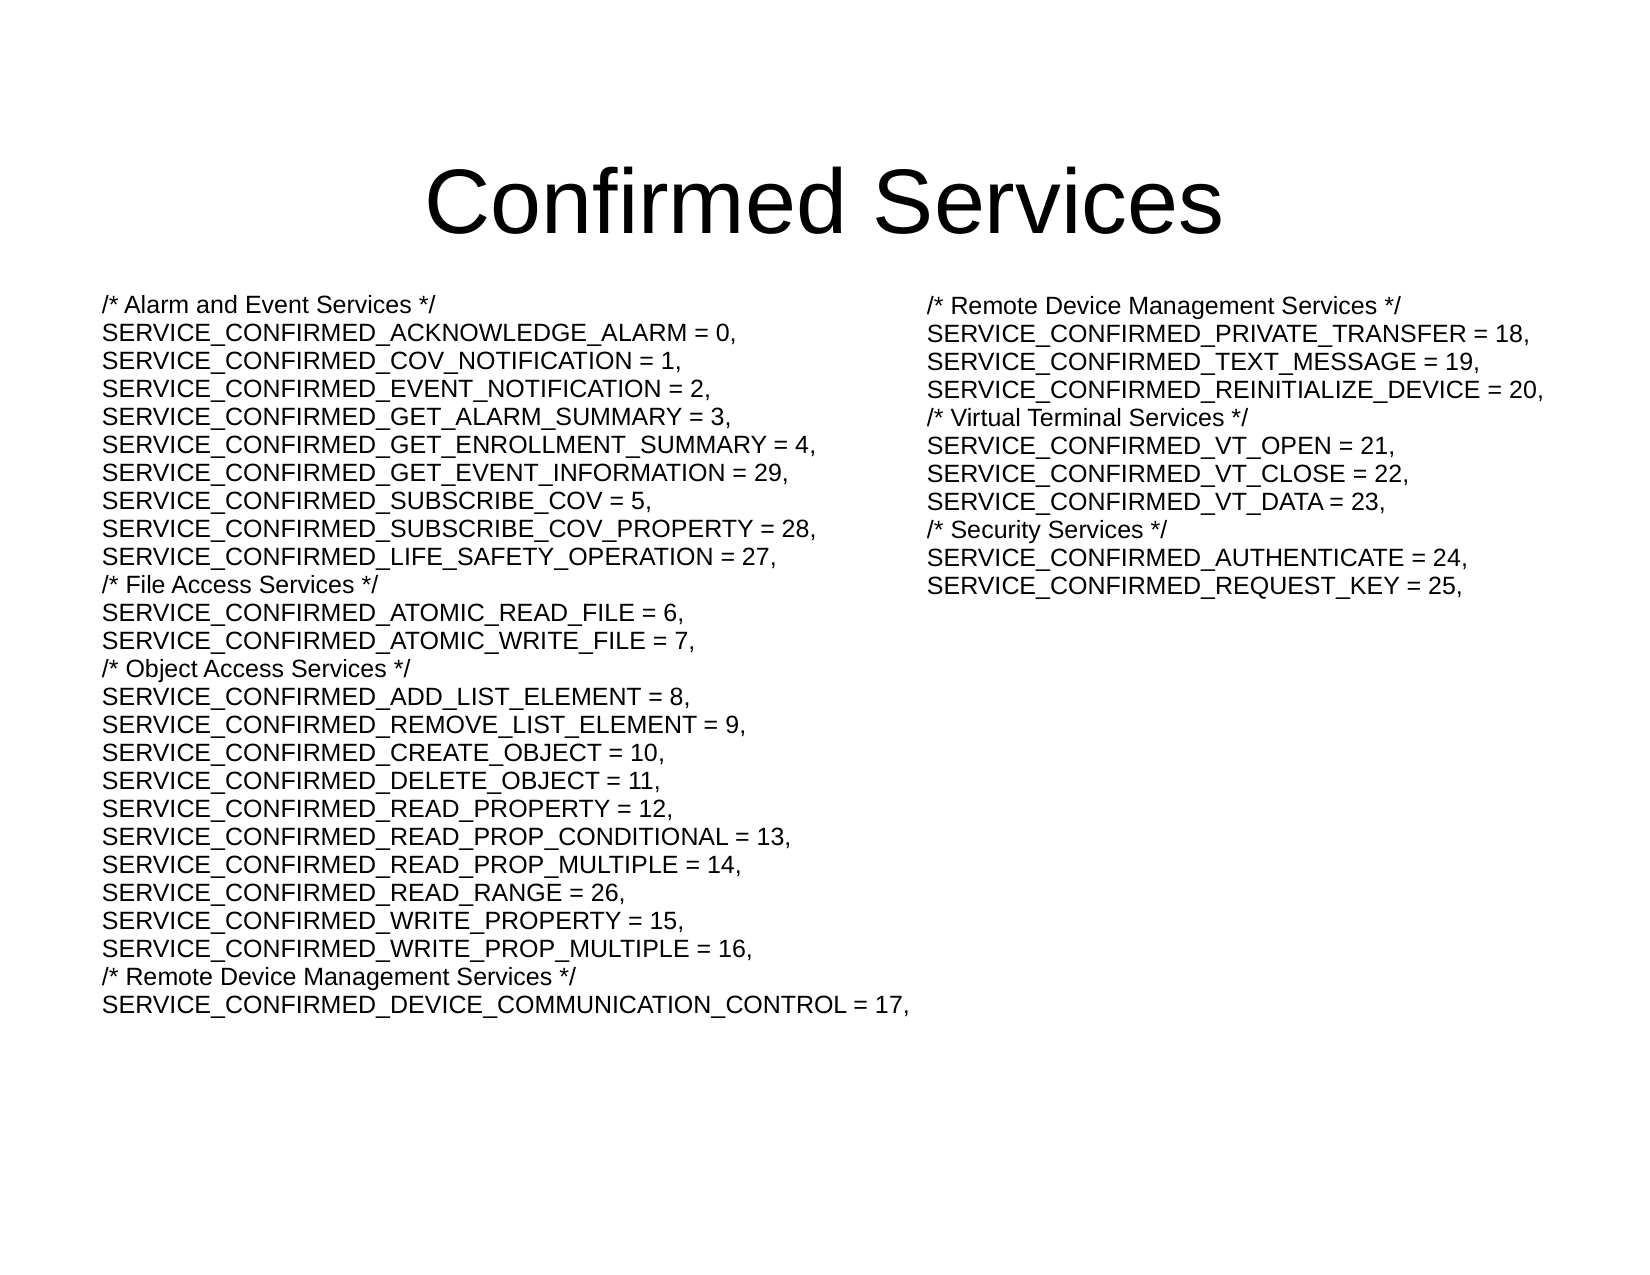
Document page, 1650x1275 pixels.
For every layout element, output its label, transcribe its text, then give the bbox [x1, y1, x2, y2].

title Confirmed Services [135, 112, 1515, 284]
text_box /* Alarm and Event Services */ SERVICE_CONFIRMED_ACKNOWLEDGE_ALARM = 0, SERVICE_CONFIRMED_COV_NOTIFICATION = 1, SERVICE_CONFIRMED_EVENT_NOTIFICATION = 2, SERVICE_CONFIRMED_GET_ALARM_SUMMARY = 3, SERVICE_CONFIRMED_GET_ENROLLMENT_SUMMARY = 4, SERVICE_CONFIRMED_GET_EVENT_INFORMATION = 29, SERVICE_CONFIRMED_SUBSCRIBE_COV = 5, SERVICE_CONFIRMED_SUBSCRIBE_COV_PROPERTY = 28, SERVICE_CONFIRMED_LIFE_SAFETY_OPERATION = 27, /* File Access Services */ SERVICE_CONFIRMED_ATOMIC_READ_FILE = 6, SERVICE_CONFIRMED_ATOMIC_WRITE_FILE = 7, /* Object Access Services */ SERVICE_CONFIRMED_ADD_LIST_ELEMENT = 8, SERVICE_CONFIRMED_REMOVE_LIST_ELEMENT = 9, SERVICE_CONFIRMED_CREATE_OBJECT = 10, SERVICE_CONFIRMED_DELETE_OBJECT = 11, SERVICE_CONFIRMED_READ_PROPERTY = 12, SERVICE_CONFIRMED_READ_PROP_CONDITIONAL = 13, SERVICE_CONFIRMED_READ_PROP_MULTIPLE = 14, SERVICE_CONFIRMED_READ_RANGE = 26, SERVICE_CONFIRMED_WRITE_PROPERTY = 15, SERVICE_CONFIRMED_WRITE_PROP_MULTIPLE = 16, /* Remote Device Management Services */ SERVICE_CONFIRMED_DEVICE_COMMUNICATION_CONTROL = 17, [59, 283, 1072, 1083]
text_box /* Remote Device Management Services */ SERVICE_CONFIRMED_PRIVATE_TRANSFER = 18, SERVICE_CONFIRMED_TEXT_MESSAGE = 19, SERVICE_CONFIRMED_REINITIALIZE_DEVICE = 20, /* Virtual Terminal Services */ SERVICE_CONFIRMED_VT_OPEN = 21, SERVICE_CONFIRMED_VT_CLOSE = 22, SERVICE_CONFIRMED_VT_DATA = 23, /* Security Services */ SERVICE_CONFIRMED_AUTHENTICATE = 24, SERVICE_CONFIRMED_REQUEST_KEY = 25, [884, 284, 1591, 997]
